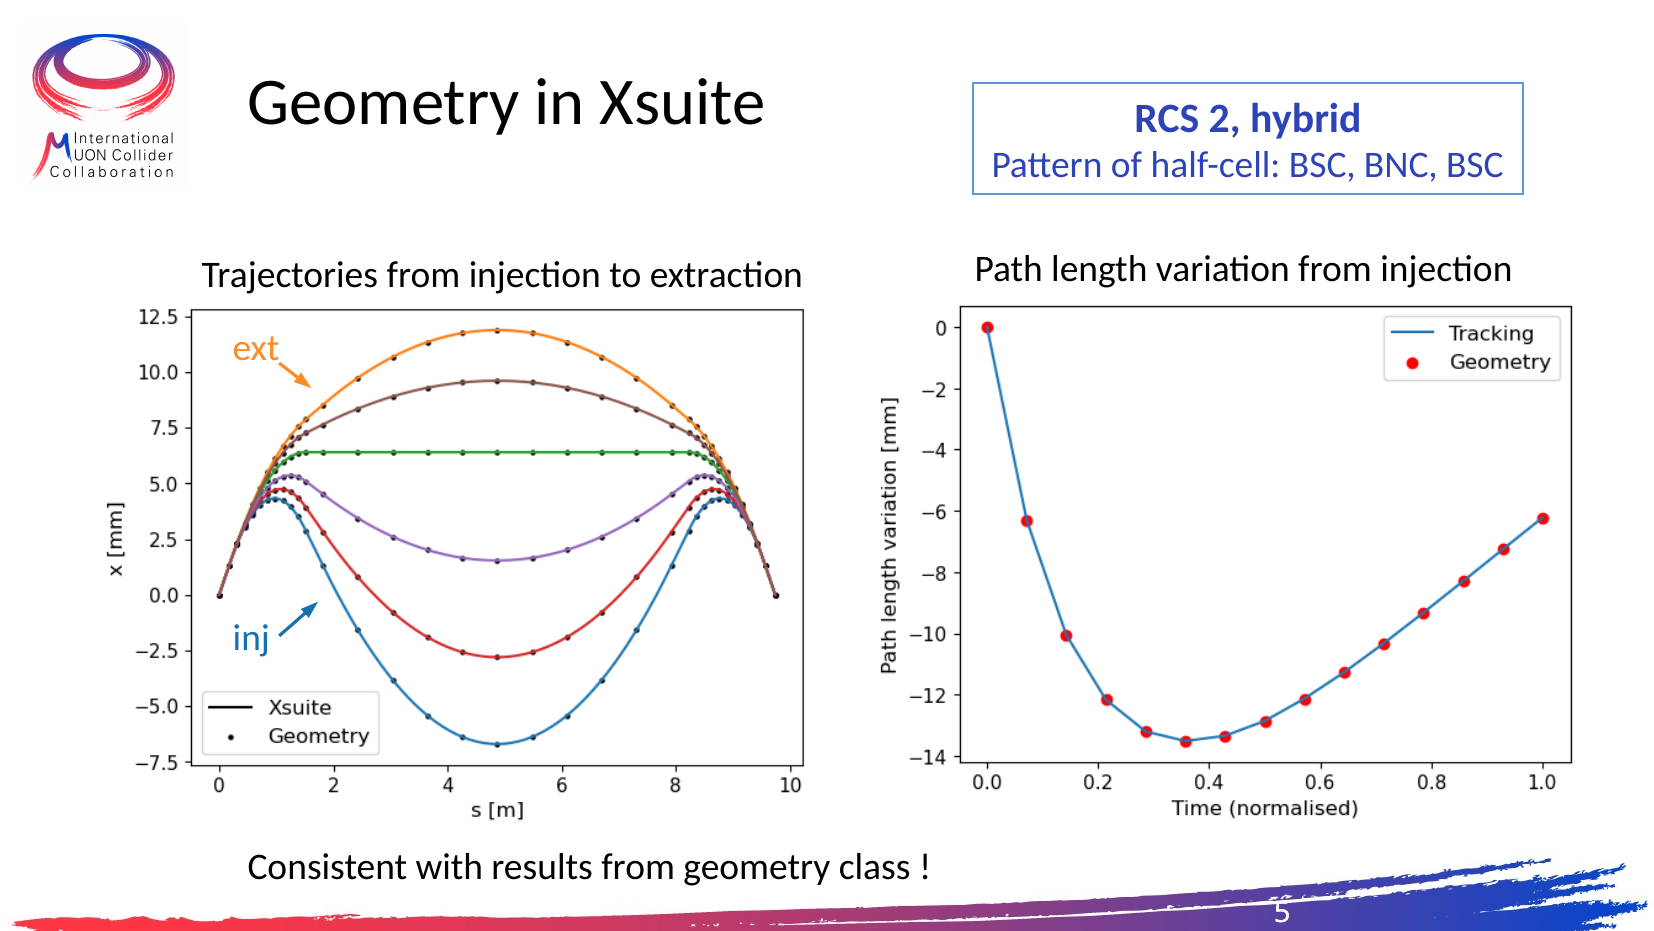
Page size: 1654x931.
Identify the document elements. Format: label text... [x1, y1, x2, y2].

text_box RCS 2, hybrid Pattern of half-cell: BSC, BNC, BSC [972, 82, 1524, 194]
text_box inj [217, 605, 396, 667]
text_box Geometry in Xsuite [232, 50, 1509, 147]
text_box Consistent with results from geometry class ! [232, 834, 991, 896]
text_box ext [217, 315, 296, 376]
text_box Path length variation from injection [959, 236, 1537, 295]
picture [96, 297, 815, 833]
text_box [1273, 893, 1480, 924]
picture [870, 295, 1582, 830]
text_box Trajectories from injection to extraction [186, 243, 826, 304]
